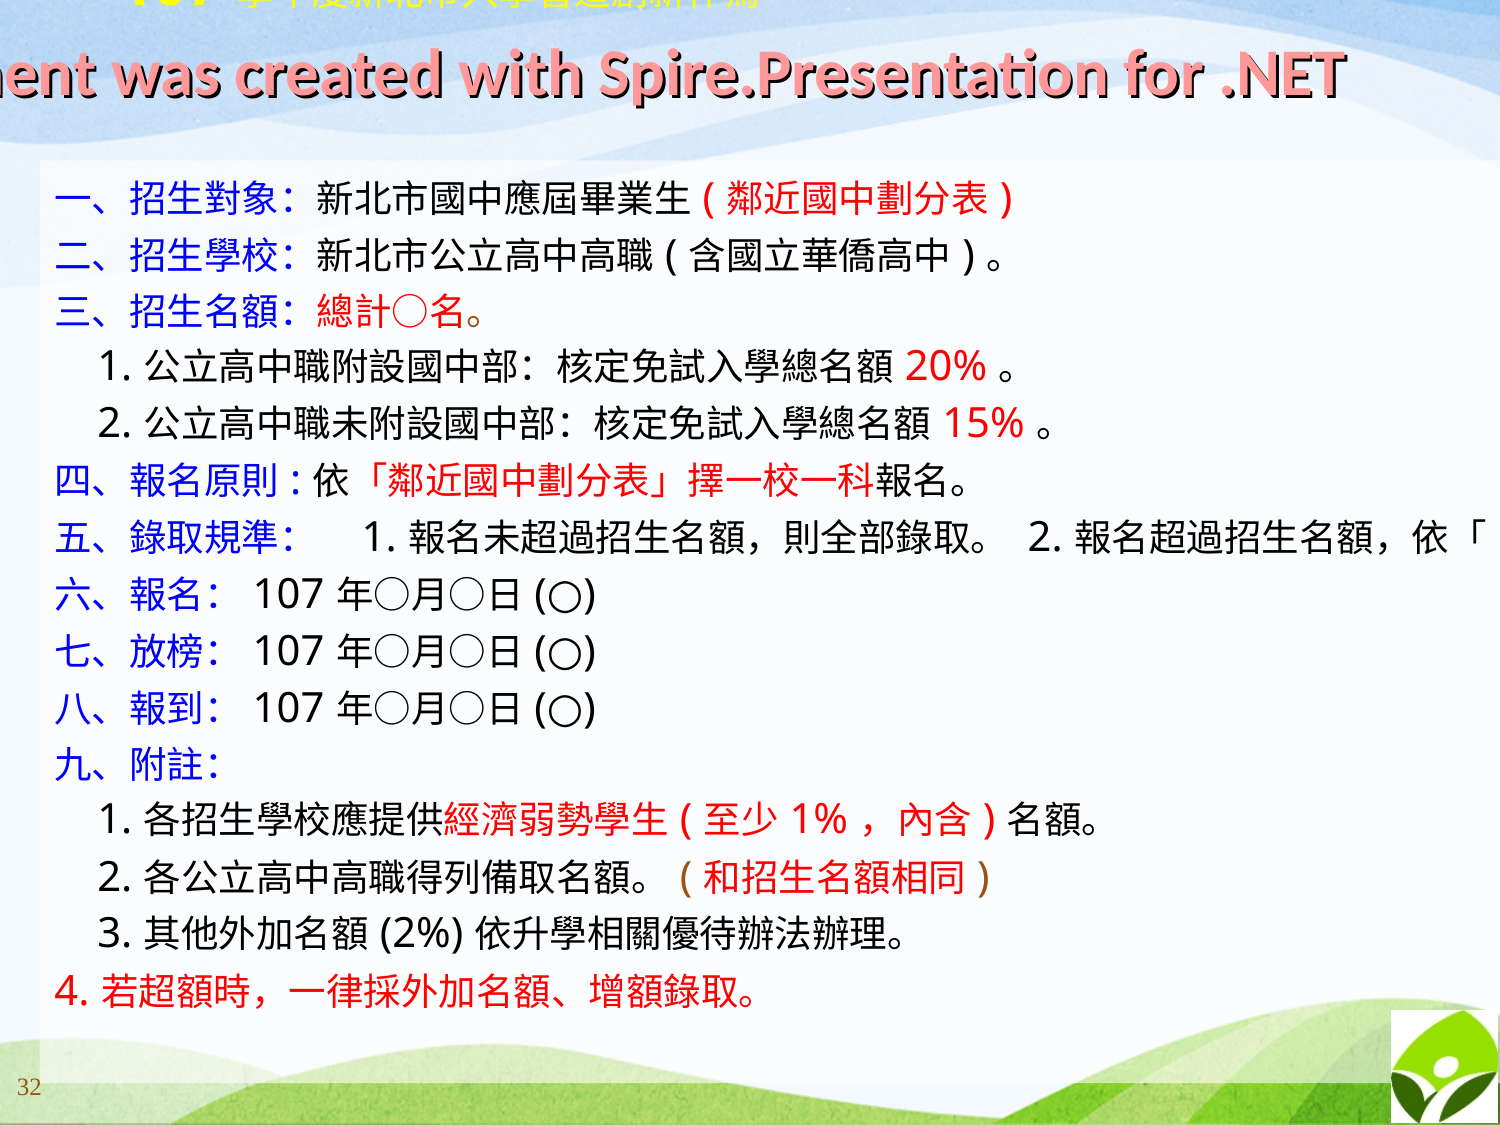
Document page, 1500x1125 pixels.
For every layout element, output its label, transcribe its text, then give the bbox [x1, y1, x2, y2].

text_box 一、招生對象：新北市國中應屆畢業生(鄰近國中劃分表) 二、招生學校：新北市公立高中高職(含國立華僑高中)。 三、招生名額：總計○名。 1.公立高中職附設國中部：核定免試入學總名額20%。 2.公立高中職未附設國中部：核定免試入學總名額15%。 四、報名原則:依「鄰近國中劃分表」擇一校一科報名。 五、錄取規準： 1.報名未超過招生名額，則全部錄取。 2.報名超過招生名額，依「106學年度新北市高級中等學校優先 免試暨直升入學超額比序順序項目及順次表」辦理 六、報名：107年○月○日(○) 七、放榜：107年○月○日(○) 八、報到：107年○月○日(○) 九、附註： 1.各招生學校應提供經濟弱勢學生(至少1%，內含)名額。 2.各公立高中高職得列備取名額。(和招生名額相同) 3.其他外加名額(2%)依升學相關優待辦法辦理。 4.若超額時，一律採外加名額、增額錄取。 [39, 160, 1500, 1084]
picture [547, 1, 565, 5]
text_box 32 [2, 1068, 96, 1107]
picture [0, 0, 1500, 1125]
picture [410, 0, 420, 4]
